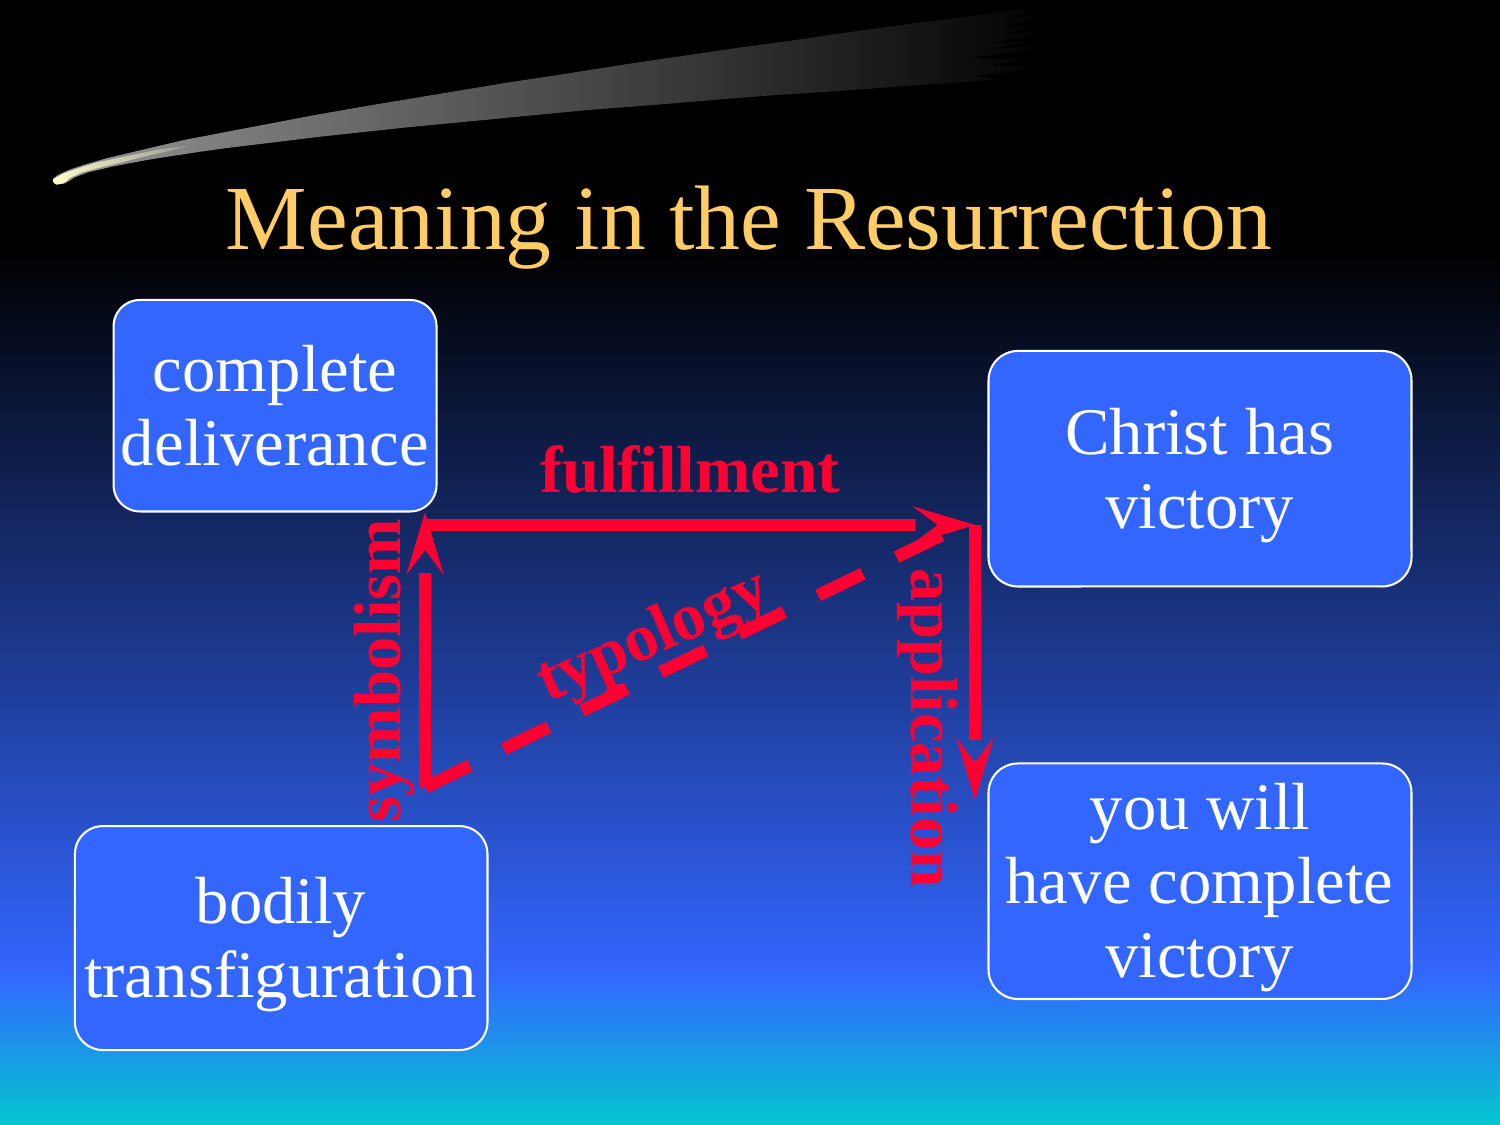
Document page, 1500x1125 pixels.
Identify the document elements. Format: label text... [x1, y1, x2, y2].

text_box application [889, 553, 979, 942]
text_box Christ has victory [988, 350, 1412, 587]
text_box fulfillment [525, 424, 913, 515]
text_box complete deliverance [113, 299, 437, 512]
title Meaning in the Resurrection [112, 124, 1388, 313]
text_box bodily transfiguration [74, 826, 488, 1051]
text_box you will have complete victory [988, 763, 1412, 999]
text_box typology [507, 510, 853, 730]
text_box symbolism [333, 478, 423, 838]
